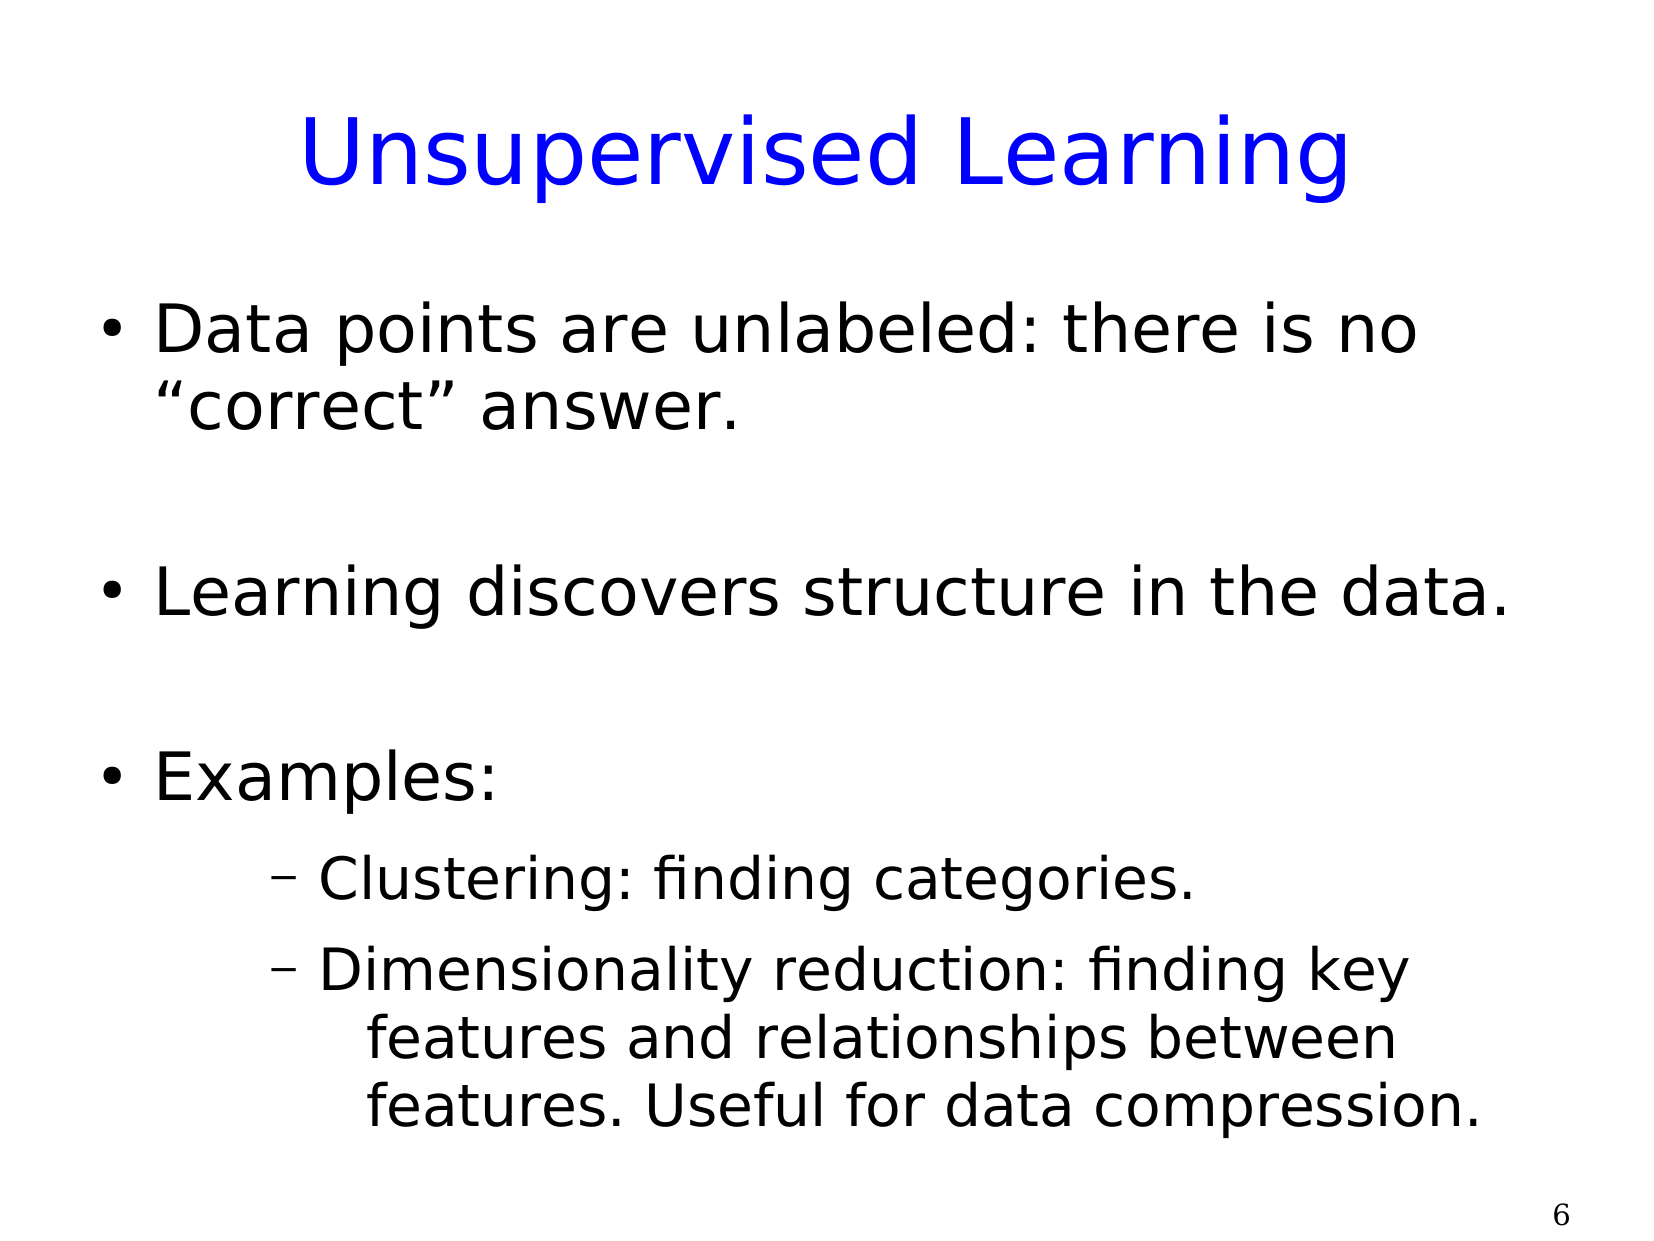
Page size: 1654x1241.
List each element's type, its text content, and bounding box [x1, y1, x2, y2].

list Data points are unlabeled: there is no “correct” answer. Learning discovers structure in the data. Examples: Clustering: finding categories. Dimensionality reduction: finding key features and relationships between features. Useful for data compression. [82, 290, 1571, 1141]
title Unsupervised Learning [82, 49, 1571, 257]
